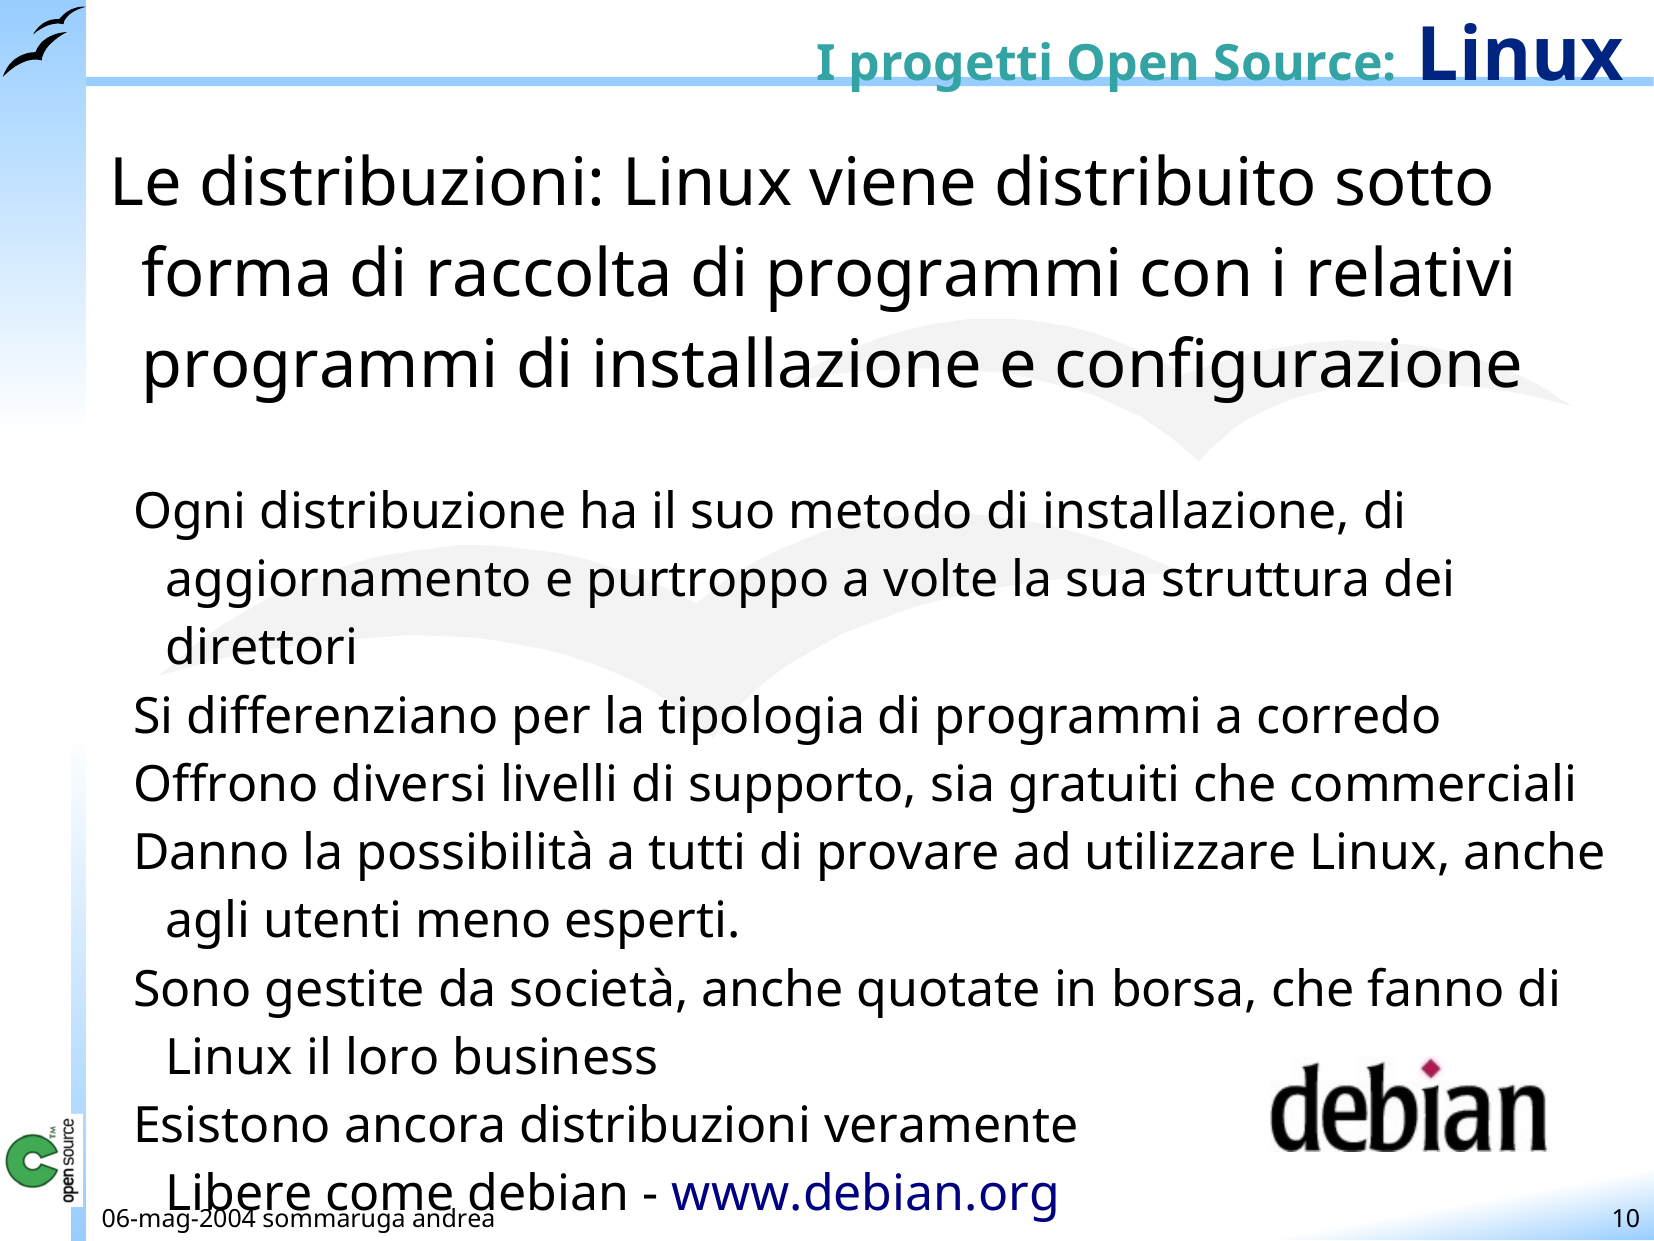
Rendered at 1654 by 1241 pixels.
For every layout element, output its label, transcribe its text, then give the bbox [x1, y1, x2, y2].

picture [1269, 1056, 1550, 1152]
picture [1, 1115, 83, 1207]
list Le distribuzioni: Linux viene distribuito sotto forma di raccolta di programmi con i relativi programmi di installazione e configurazione Ogni distribuzione ha il suo metodo di installazione, di aggiornamento e purtroppo a volte la sua struttura dei direttori Si differenziano per la tipologia di programmi a corredo Offrono diversi livelli di supporto, sia gratuiti che commerciali Danno la possibilità a tutti di provare ad utilizzare Linux, anche agli utenti meno esperti. Sono gestite da società, anche quotate in borsa, che fanno di Linux il loro business Esistono ancora distribuzioni veramente Libere come debian - www.debian.org [85, 134, 1628, 1163]
title I progetti Open Source: Linux [85, 0, 1654, 104]
